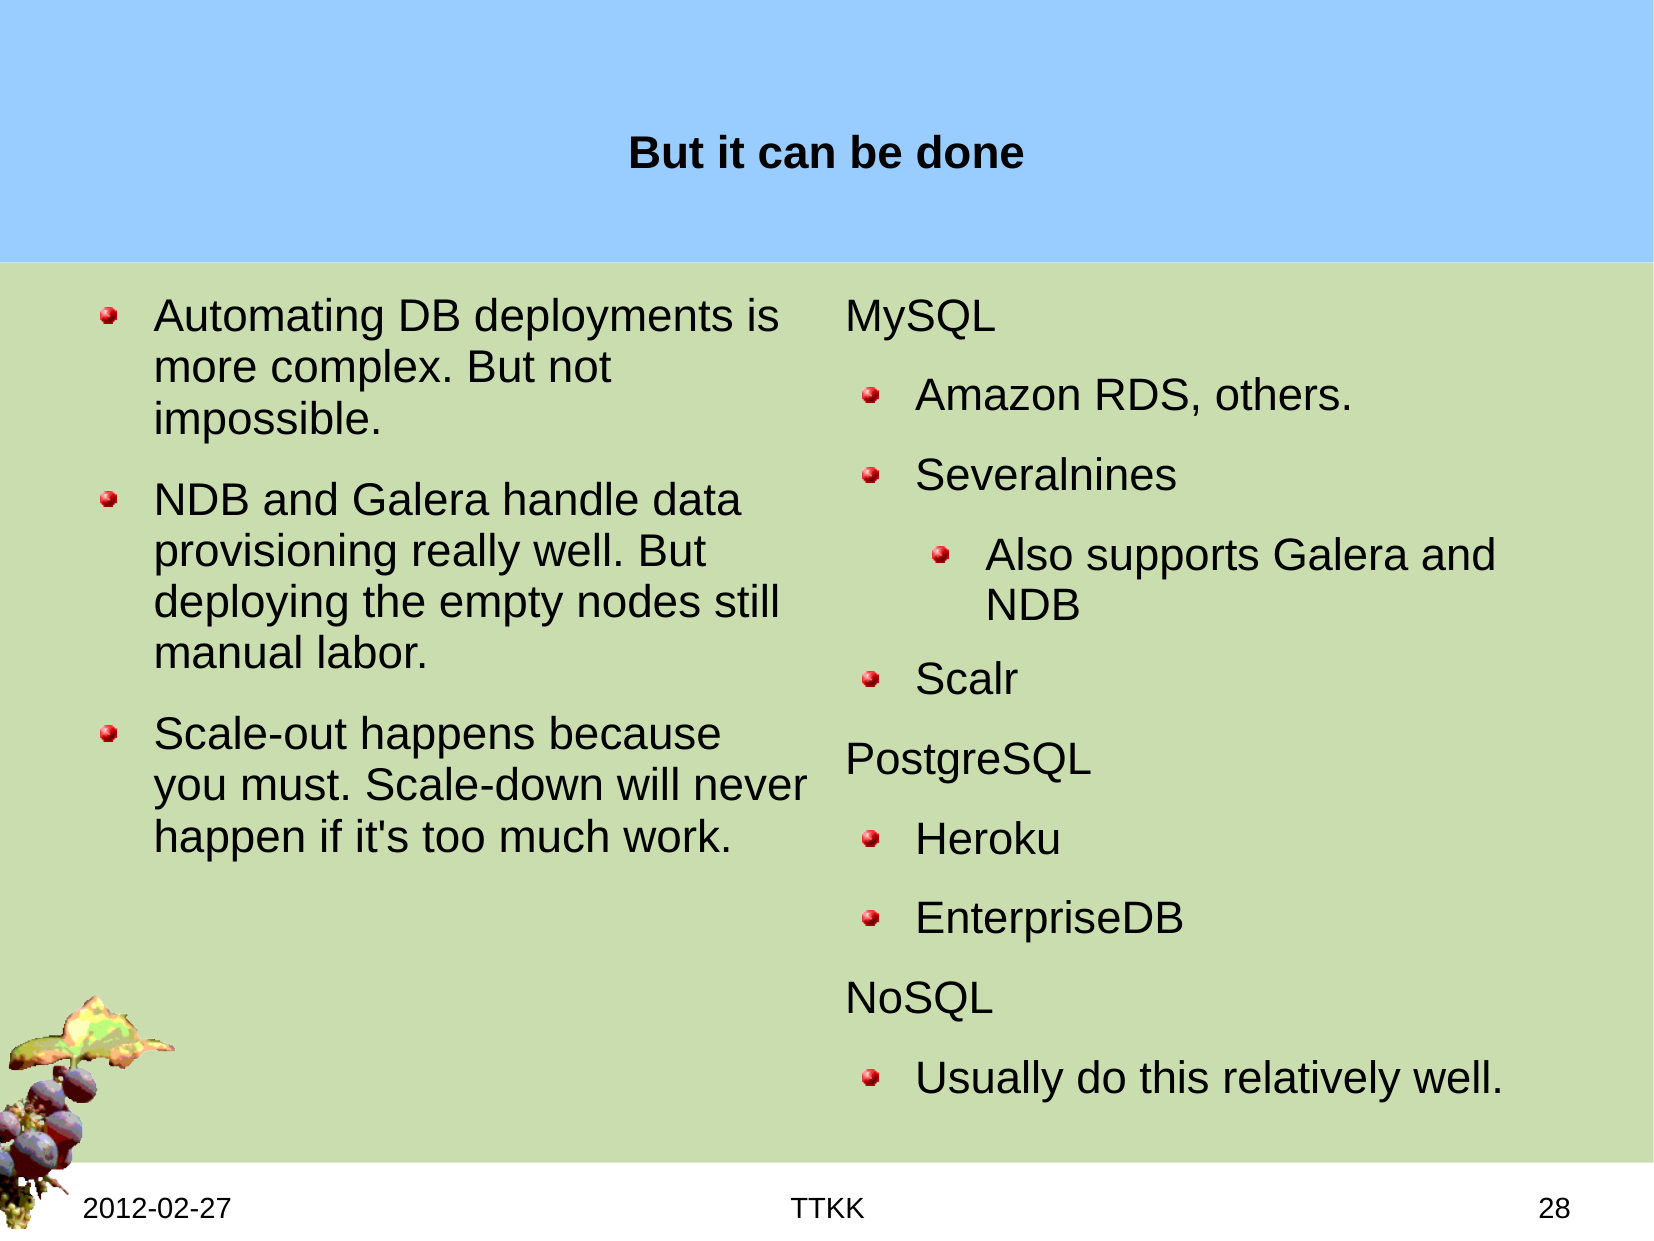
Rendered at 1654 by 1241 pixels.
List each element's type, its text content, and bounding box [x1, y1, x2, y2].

list Automating DB deployments is more complex. But not impossible. NDB and Galera handle data provisioning really well. But deploying the empty nodes still manual labor. Scale-out happens because you must. Scale-down will never happen if it's too much work. [82, 290, 809, 1109]
title But it can be done [82, 49, 1571, 257]
list MySQL Amazon RDS, others. Severalnines Also supports Galera and NDB Scalr PostgreSQL Heroku EnterpriseDB NoSQL Usually do this relatively well. [845, 290, 1572, 1109]
picture [0, 990, 188, 1229]
